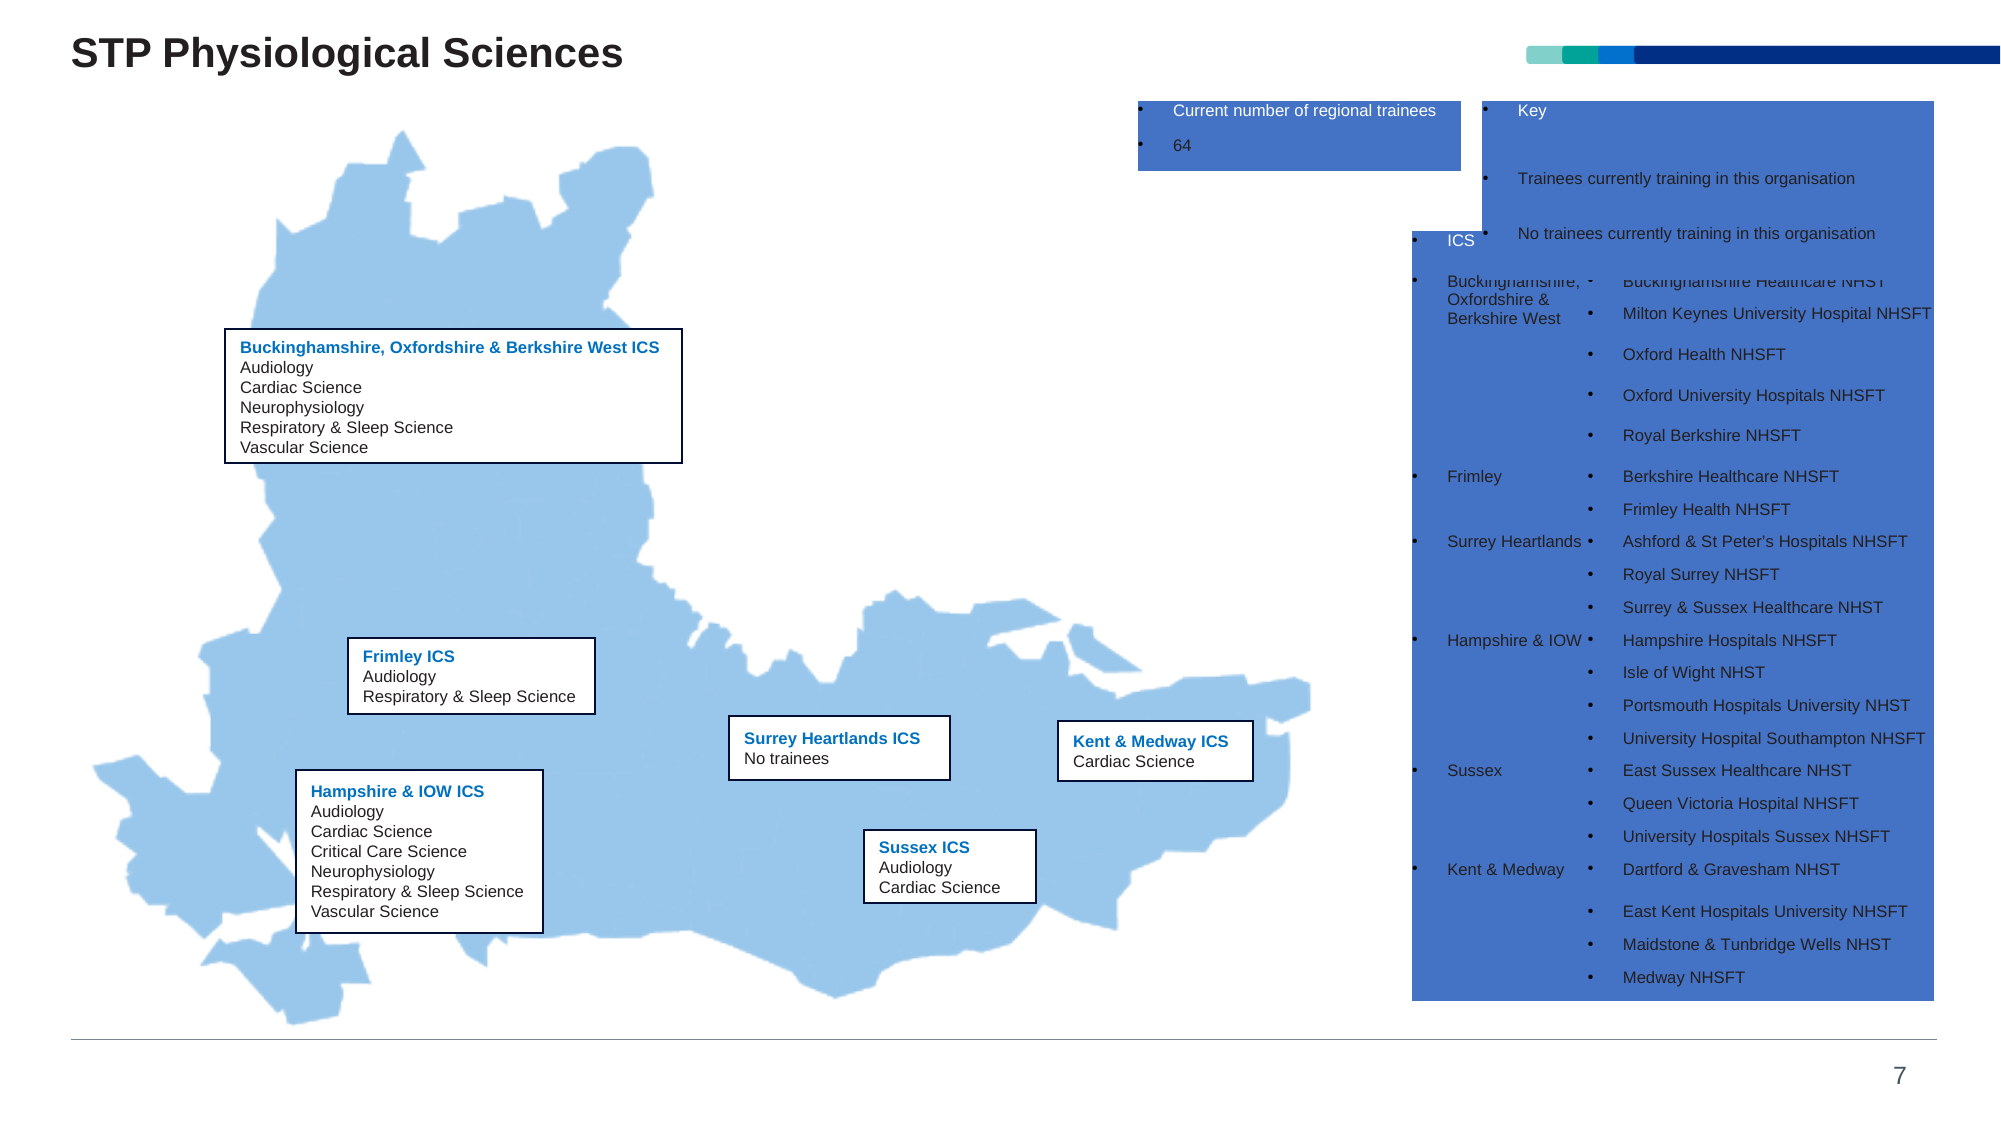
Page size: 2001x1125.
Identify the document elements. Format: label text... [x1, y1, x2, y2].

table_header Current number of regional trainees [1138, 101, 1461, 136]
table_cell [1877, 224, 1934, 280]
table_header Key [1482, 101, 1877, 169]
text_box Kent & Medway ICS Cardiac Science [1058, 721, 1253, 781]
table_cell University Hospital Southampton NHSFT [1587, 729, 1934, 762]
table_header [1877, 101, 1934, 169]
text_box Surrey Heartlands ICS No trainees [729, 716, 950, 780]
picture [67, 114, 1332, 1048]
table_cell No trainees currently training in this organisation [1482, 224, 1877, 280]
table_cell Buckinghamshire, Oxfordshire & Berkshire West [1412, 272, 1587, 467]
table_cell 64 [1138, 136, 1461, 171]
table_cell Surrey Heartlands [1412, 533, 1587, 631]
table_cell [1877, 169, 1934, 224]
table_cell Portsmouth Hospitals University NHST [1587, 696, 1934, 729]
table_cell East Sussex Healthcare NHST [1587, 762, 1934, 794]
table_cell Maidstone & Tunbridge Wells NHST [1587, 935, 1934, 968]
table_cell Berkshire Healthcare NHSFT [1587, 467, 1934, 500]
table_cell Medway NHSFT [1587, 968, 1934, 1001]
table_cell Oxford Health NHSFT [1587, 345, 1934, 386]
table_cell Frimley [1412, 467, 1587, 533]
table_cell Isle of Wight NHST [1587, 663, 1934, 696]
text_box Hampshire & IOW ICS Audiology Cardiac Science Critical Care Science Neurophysiology Respiratory & Sleep Science Vascular Science [296, 770, 543, 933]
table_cell Queen Victoria Hospital NHSFT [1587, 794, 1934, 827]
table_cell Kent & Medway [1412, 860, 1587, 1001]
table_cell Buckinghamshire Healthcare NHST [1587, 280, 1934, 305]
table_cell Royal Surrey NHSFT [1587, 565, 1934, 598]
text_box Frimley ICS Audiology Respiratory & Sleep Science [348, 638, 595, 714]
table_cell Dartford & Gravesham NHST [1587, 860, 1934, 903]
table_cell Sussex [1412, 762, 1587, 860]
text_box Buckinghamshire, Oxfordshire & Berkshire West ICS Audiology Cardiac Science Neurophysiology Respiratory & Sleep Science Vascular Science [225, 329, 682, 463]
table_cell Milton Keynes University Hospital NHSFT [1587, 305, 1934, 345]
table_cell Frimley Health NHSFT [1587, 500, 1934, 533]
text_box Sussex ICS Audiology Cardiac Science [864, 830, 1036, 903]
title STP Physiological Sciences [70, 32, 1513, 79]
table_cell Oxford University Hospitals NHSFT [1587, 386, 1934, 426]
table_cell Trainees currently training in this organisation [1482, 169, 1877, 224]
table_cell Ashford & St Peter’s Hospitals NHSFT [1587, 533, 1934, 565]
table_cell East Kent Hospitals University NHSFT [1587, 903, 1934, 935]
table_cell Surrey & Sussex Healthcare NHST [1587, 598, 1934, 631]
table_cell Royal Berkshire NHSFT [1587, 426, 1934, 467]
table_header ICS [1412, 231, 1482, 272]
table_cell Hampshire & IOW [1412, 631, 1587, 762]
table_cell Hampshire Hospitals NHSFT [1587, 631, 1934, 663]
table_cell University Hospitals Sussex NHSFT [1587, 827, 1934, 860]
